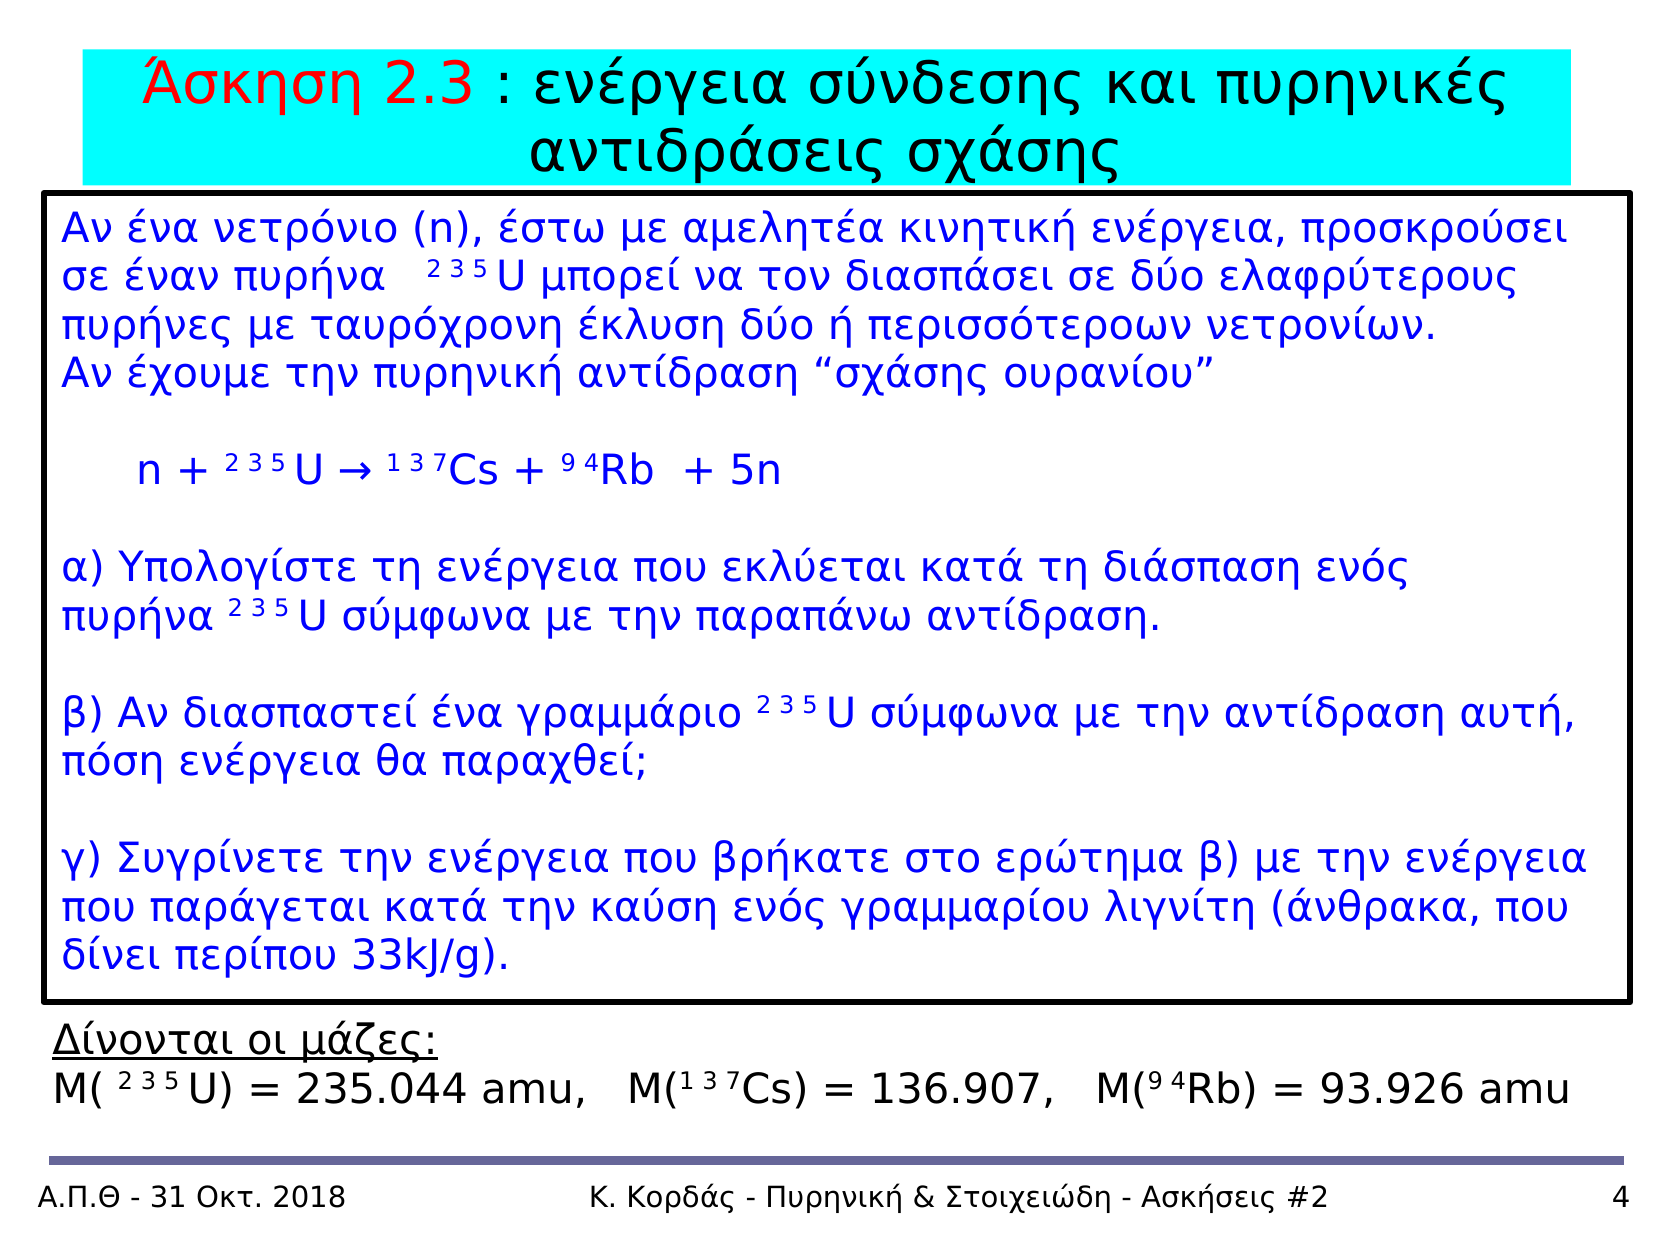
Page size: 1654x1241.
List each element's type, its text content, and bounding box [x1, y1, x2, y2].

list [43, 556, 1619, 1240]
text_box Δίνονται οι μάζες: M( 2 3 5 U) = 235.044 amu, M(1 3 7Cs) = 136.907, M(9 4Rb) = 93.926 amu [37, 1008, 1613, 1123]
text_box Αν ένα νετρόνιο (n), έστω με αμελητέα κινητική ενέργεια, προσκρούσει σε έναν πυρήνα 2 3 5 U μπορεί να τον διασπάσει σε δύο ελαφρύτερους πυρήνες με ταυρόχρονη έκλυση δύο ή περισσότεροων νετρονίων. Αν έχουμε την πυρηνική αντίδραση “σχάσης ουρανίου” n + 2 3 5 U → 1 3 7Cs + 9 4Rb + 5n α) Υπολογίστε τη ενέργεια που εκλύεται κατά τη διάσπαση ενός πυρήνα 2 3 5 U σύμφωνα με την παραπάνω αντίδραση. β) Αν διασπαστεί ένα γραμμάριο 2 3 5 U σύμφωνα με την αντίδραση αυτή, πόση ενέργεια θα παραχθεί; γ) Συγρίνετε την ενέργεια που βρήκατε στο ερώτημα β) με την ενέργεια που παράγεται κατά την καύση ενός γραμμαρίου λιγνίτη (άνθρακα, που δίνει περίπου 33kJ/g). [43, 193, 1631, 1003]
title Άσκηση 2.3 : ενέργεια σύνδεσης και πυρηνικές αντιδράσεις σχάσης [82, 49, 1571, 186]
